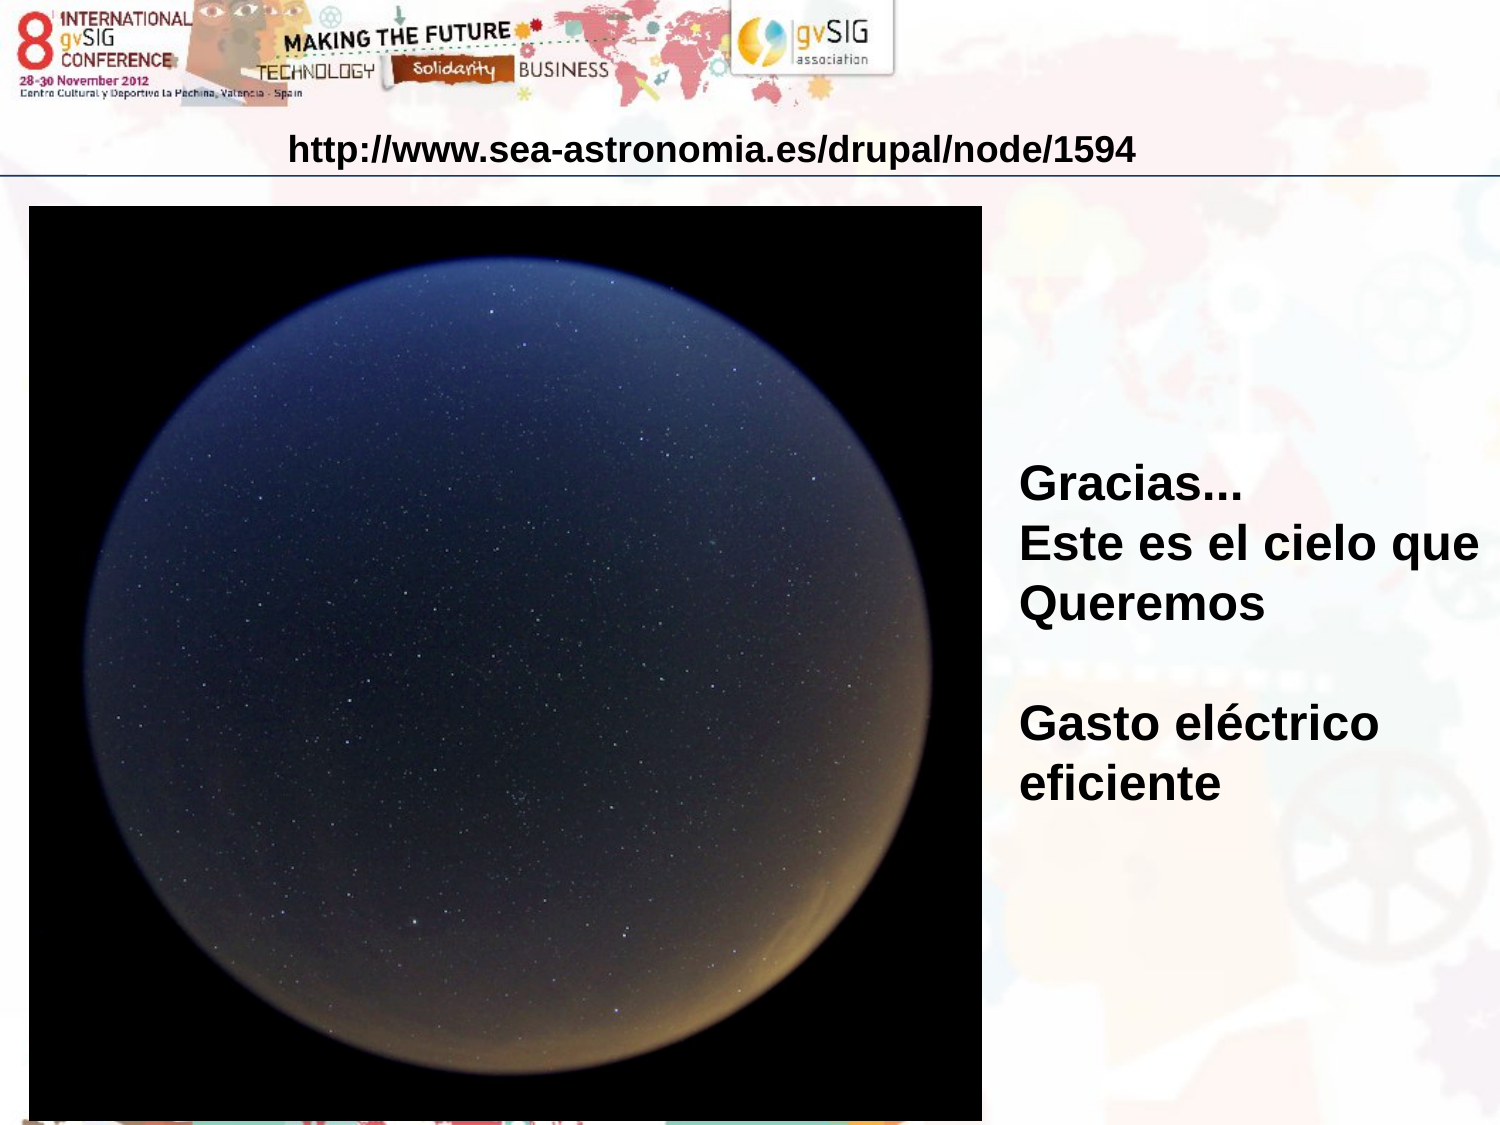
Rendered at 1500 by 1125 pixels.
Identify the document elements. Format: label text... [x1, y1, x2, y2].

picture [0, 177, 1500, 1125]
text_box http://www.sea-astronomia.es/drupal/node/1594 [272, 117, 1152, 178]
picture [0, 0, 1500, 175]
text_box Gracias... Este es el cielo que Queremos Gasto eléctrico eficiente [1003, 442, 1500, 818]
